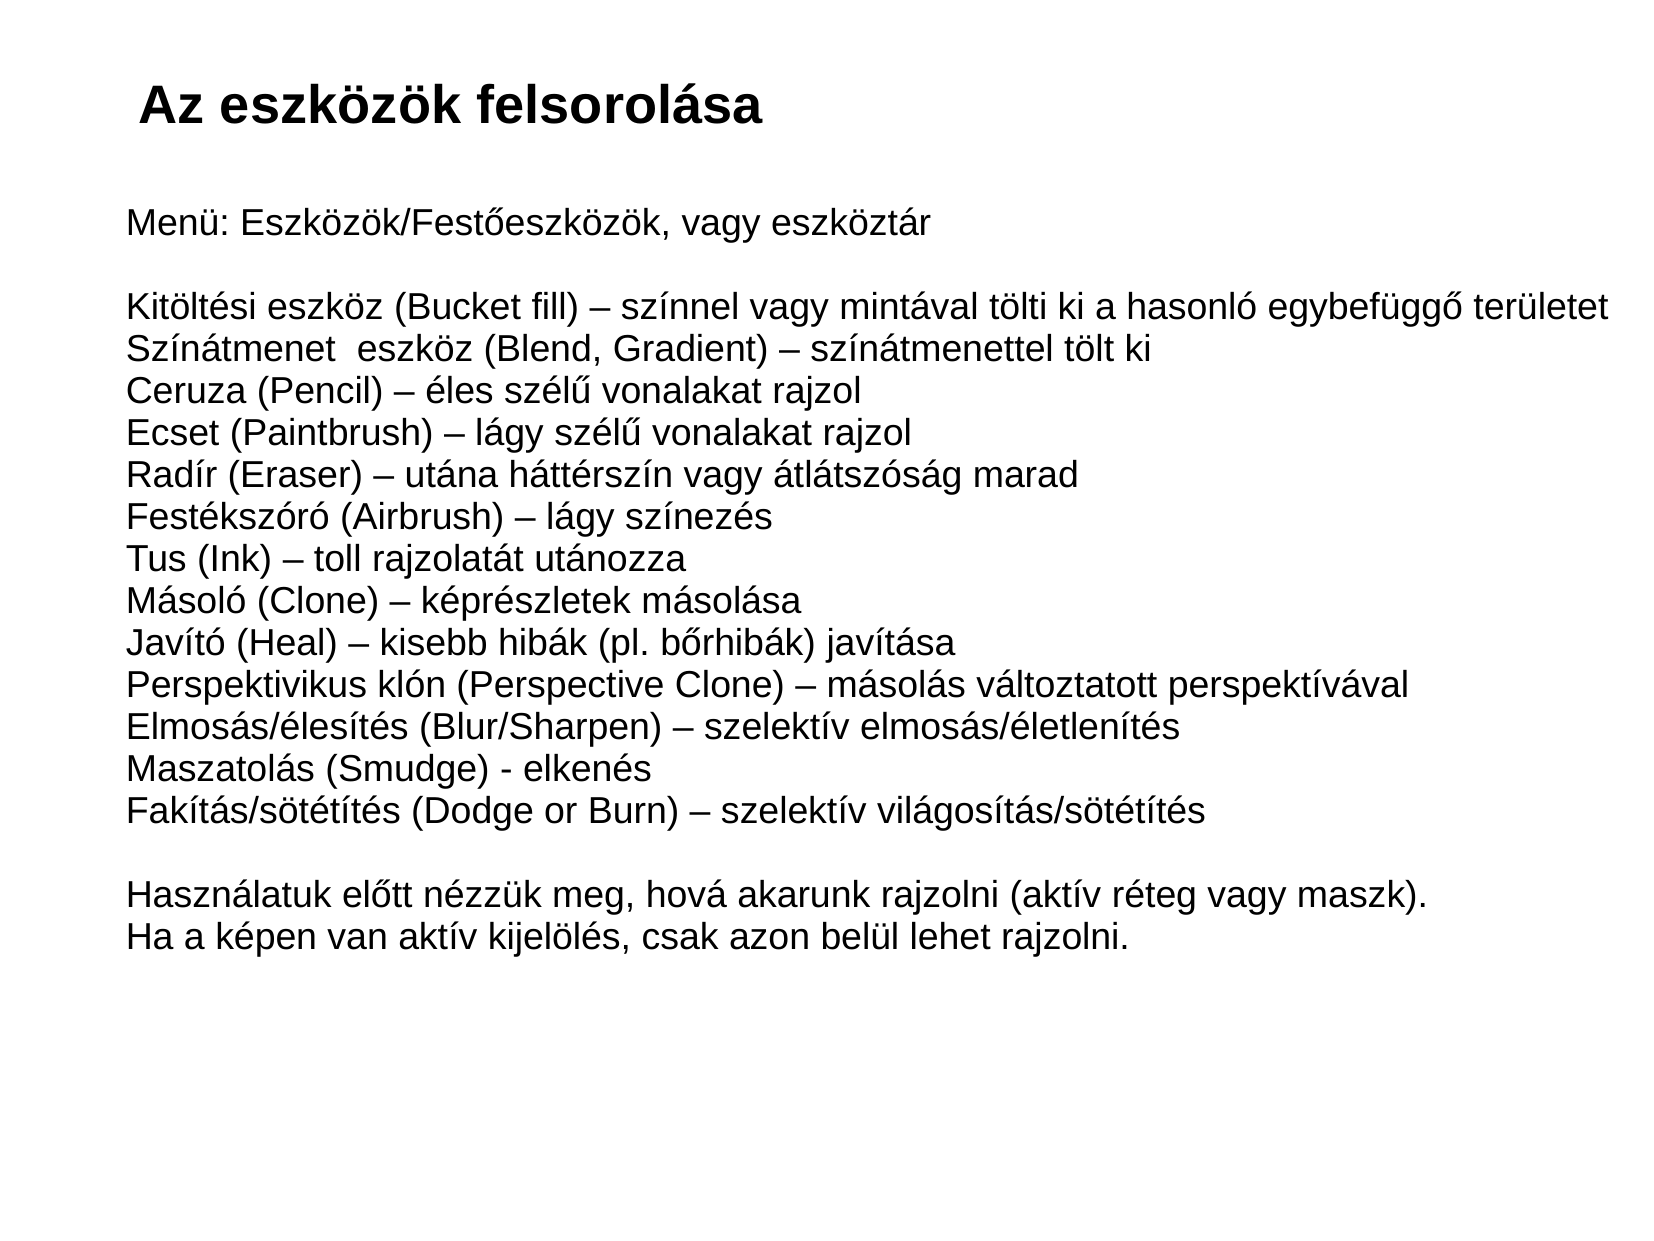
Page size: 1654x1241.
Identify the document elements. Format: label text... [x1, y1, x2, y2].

text_box Menü: Eszközök/Festőeszközök, vagy eszköztár Kitöltési eszköz (Bucket fill) – színnel vagy mintával tölti ki a hasonló egybefüggő területet Színátmenet eszköz (Blend, Gradient) – színátmenettel tölt ki Ceruza (Pencil) – éles szélű vonalakat rajzol Ecset (Paintbrush) – lágy szélű vonalakat rajzol Radír (Eraser) – utána háttérszín vagy átlátszóság marad Festékszóró (Airbrush) – lágy színezés Tus (Ink) – toll rajzolatát utánozza Másoló (Clone) – képrészletek másolása Javító (Heal) – kisebb hibák (pl. bőrhibák) javítása Perspektivikus klón (Perspective Clone) – másolás változtatott perspektívával Elmosás/élesítés (Blur/Sharpen) – szelektív elmosás/életlenítés Maszatolás (Smudge) - elkenés Fakítás/sötétítés (Dodge or Burn) – szelektív világosítás/sötétítés Használatuk előtt nézzük meg, hová akarunk rajzolni (aktív réteg vagy maszk). Ha a képen van aktív kijelölés, csak azon belül lehet rajzolni. [111, 194, 1624, 967]
text_box Az eszközök felsorolása [123, 66, 779, 144]
